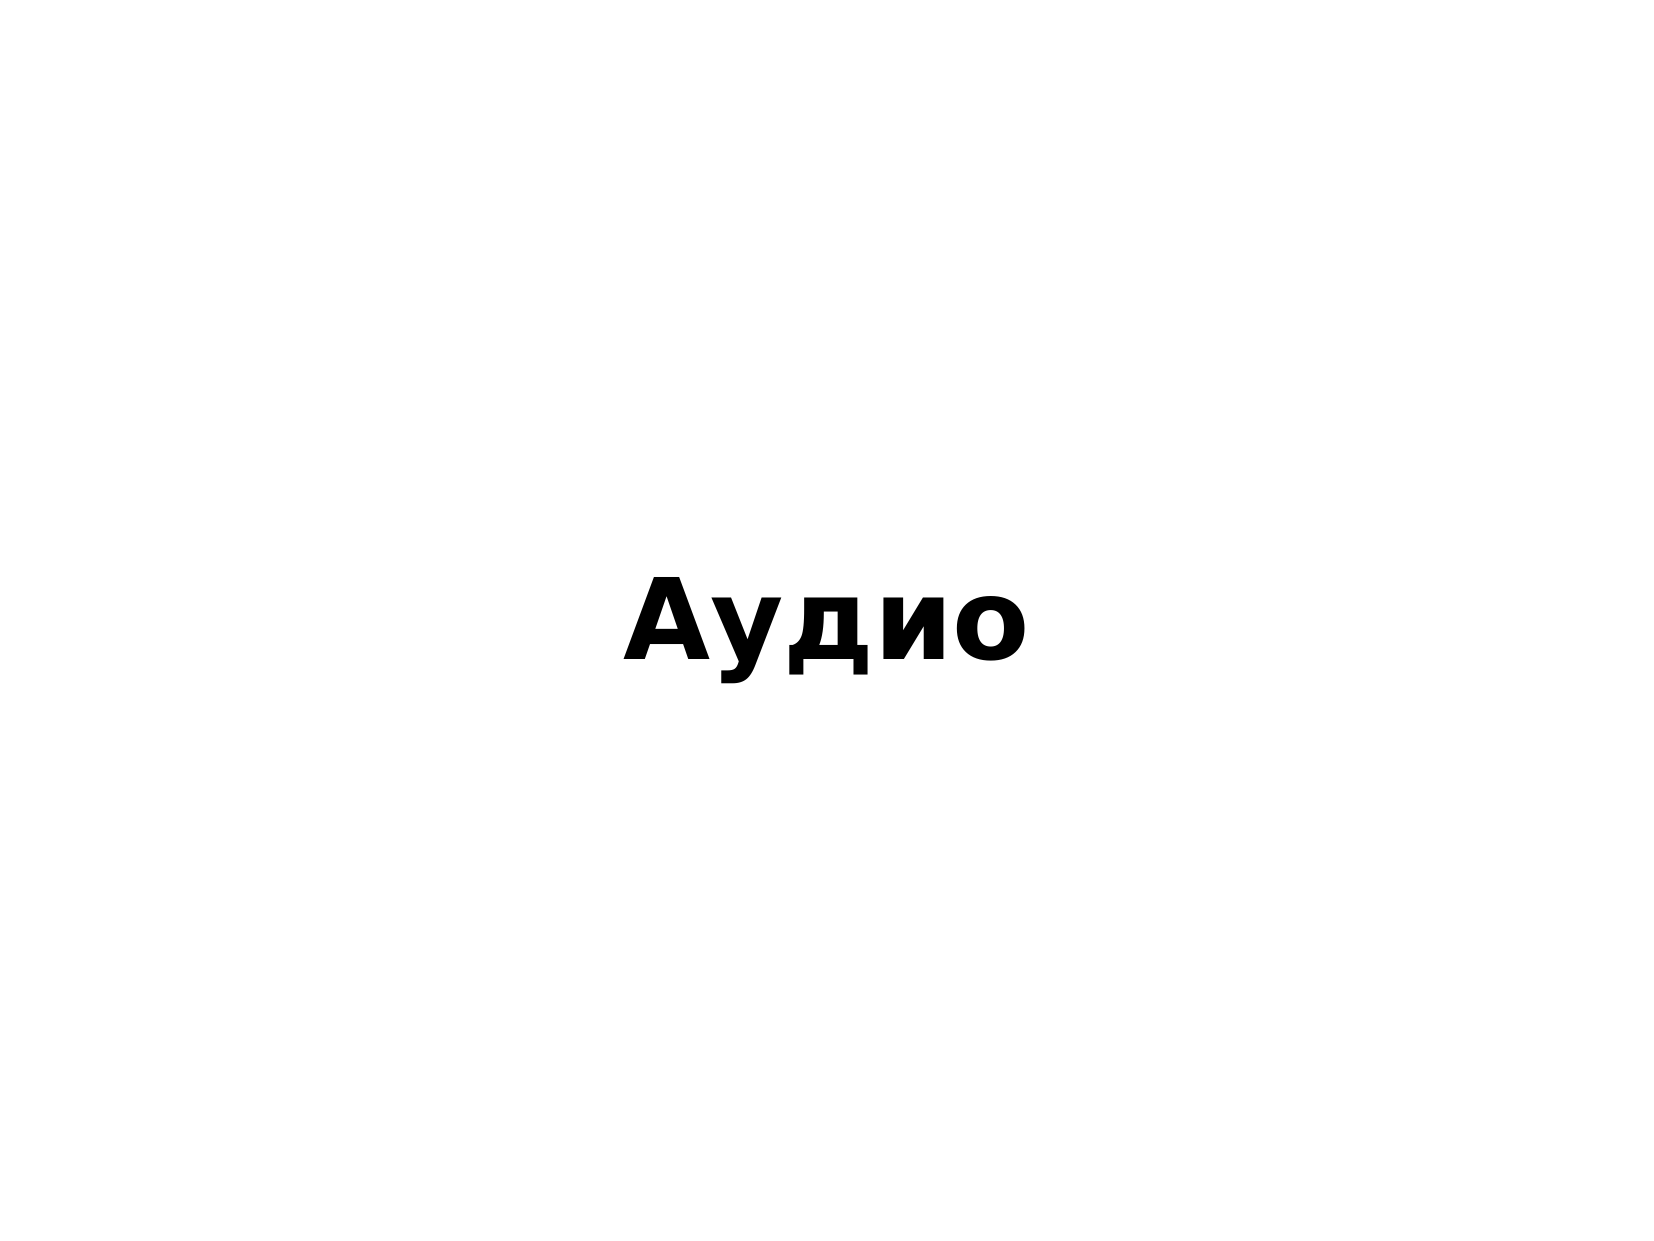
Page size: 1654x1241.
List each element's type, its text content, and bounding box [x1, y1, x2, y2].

subtitle Аудио [0, 0, 1654, 1241]
